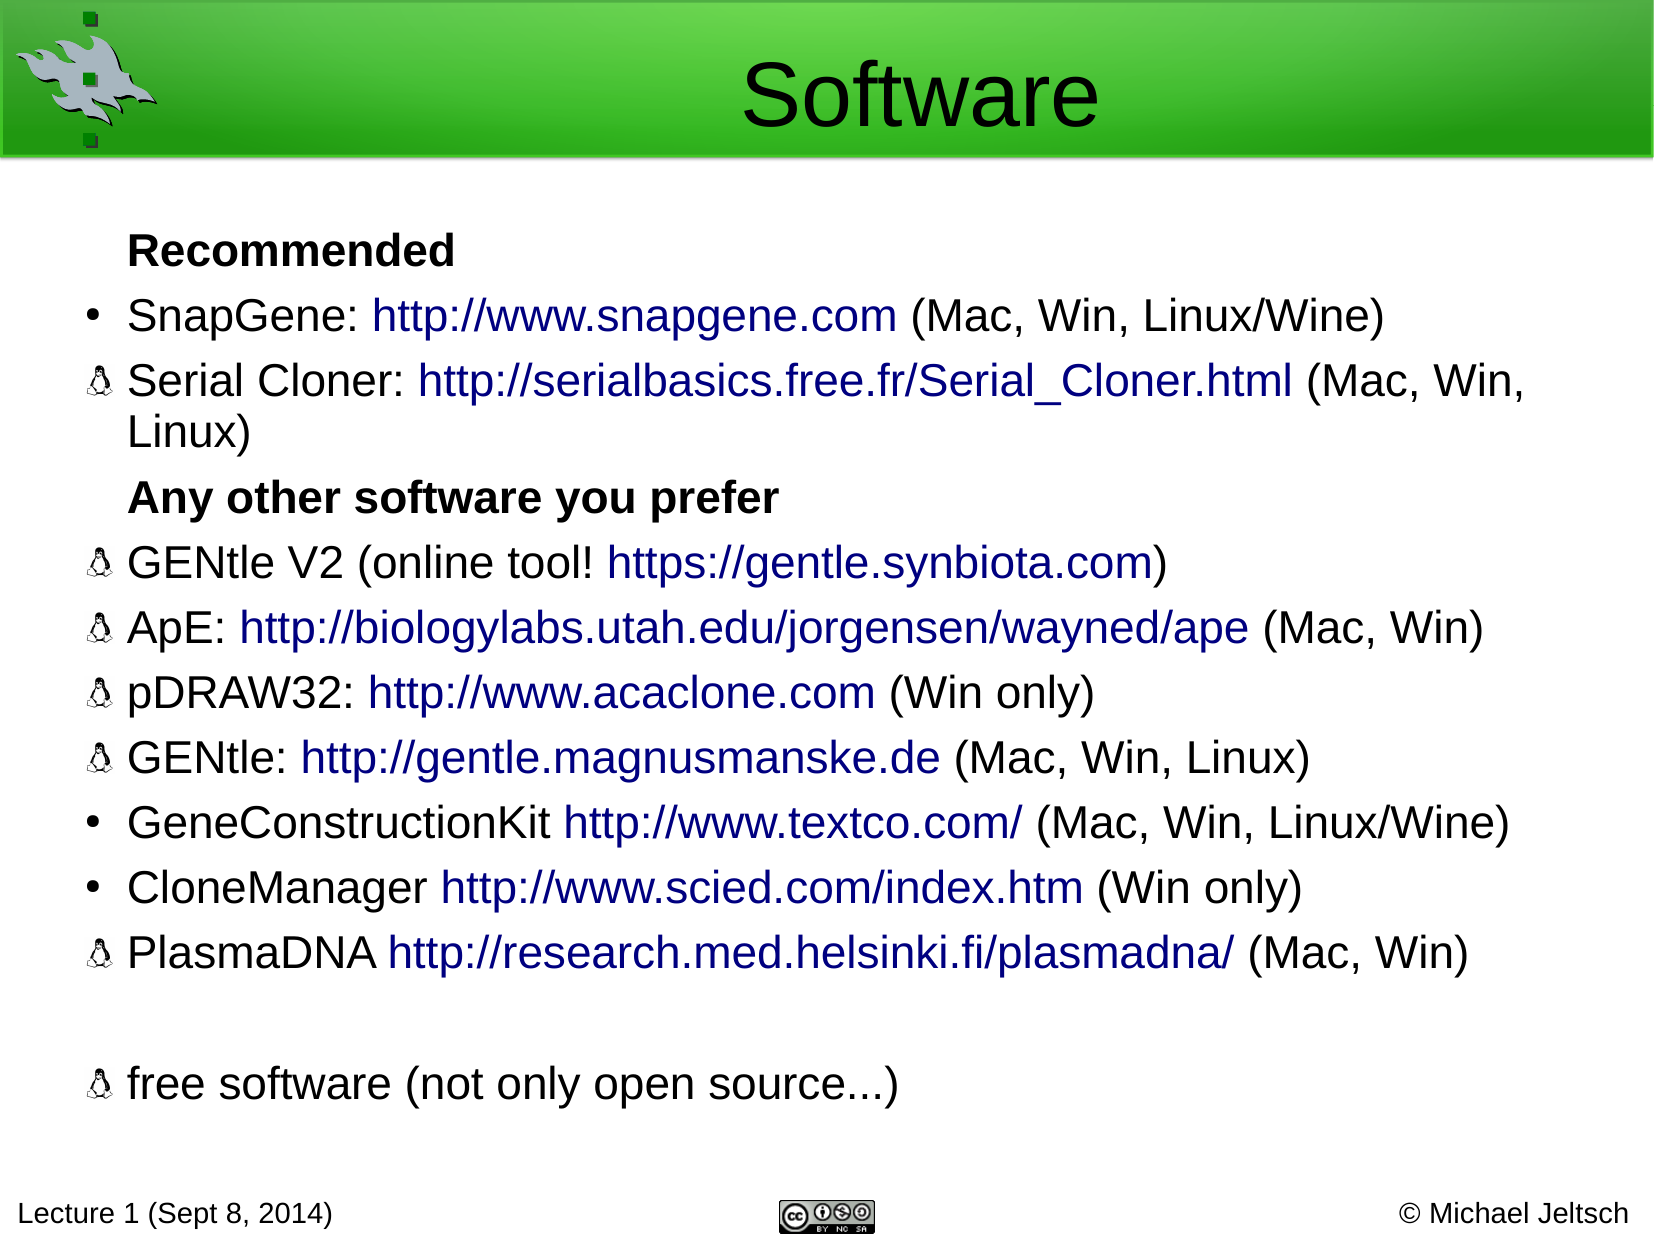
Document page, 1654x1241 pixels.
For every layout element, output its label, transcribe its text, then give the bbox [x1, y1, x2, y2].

picture [779, 1200, 875, 1234]
title Software [354, 23, 1489, 166]
list Recommended SnapGene: http://www.snapgene.com (Mac, Win, Linux/Wine) Serial Cloner: http://serialbasics.free.fr/Serial_Cloner.html (Mac, Win, Linux) Any other software you prefer GENtle V2 (online tool! https://gentle.synbiota.com) ApE: http://biologylabs.utah.edu/jorgensen/wayned/ape (Mac, Win) pDRAW32: http://www.acaclone.com (Win only) GENtle: http://gentle.magnusmanske.de (Mac, Win, Linux) GeneConstructionKit http://www.textco.com/ (Mac, Win, Linux/Wine) CloneManager http://www.scied.com/index.htm (Win only) PlasmaDNA http://research.med.helsinki.fi/plasmadna/ (Mac, Win) free software (not only open source...) [70, 224, 1607, 1111]
